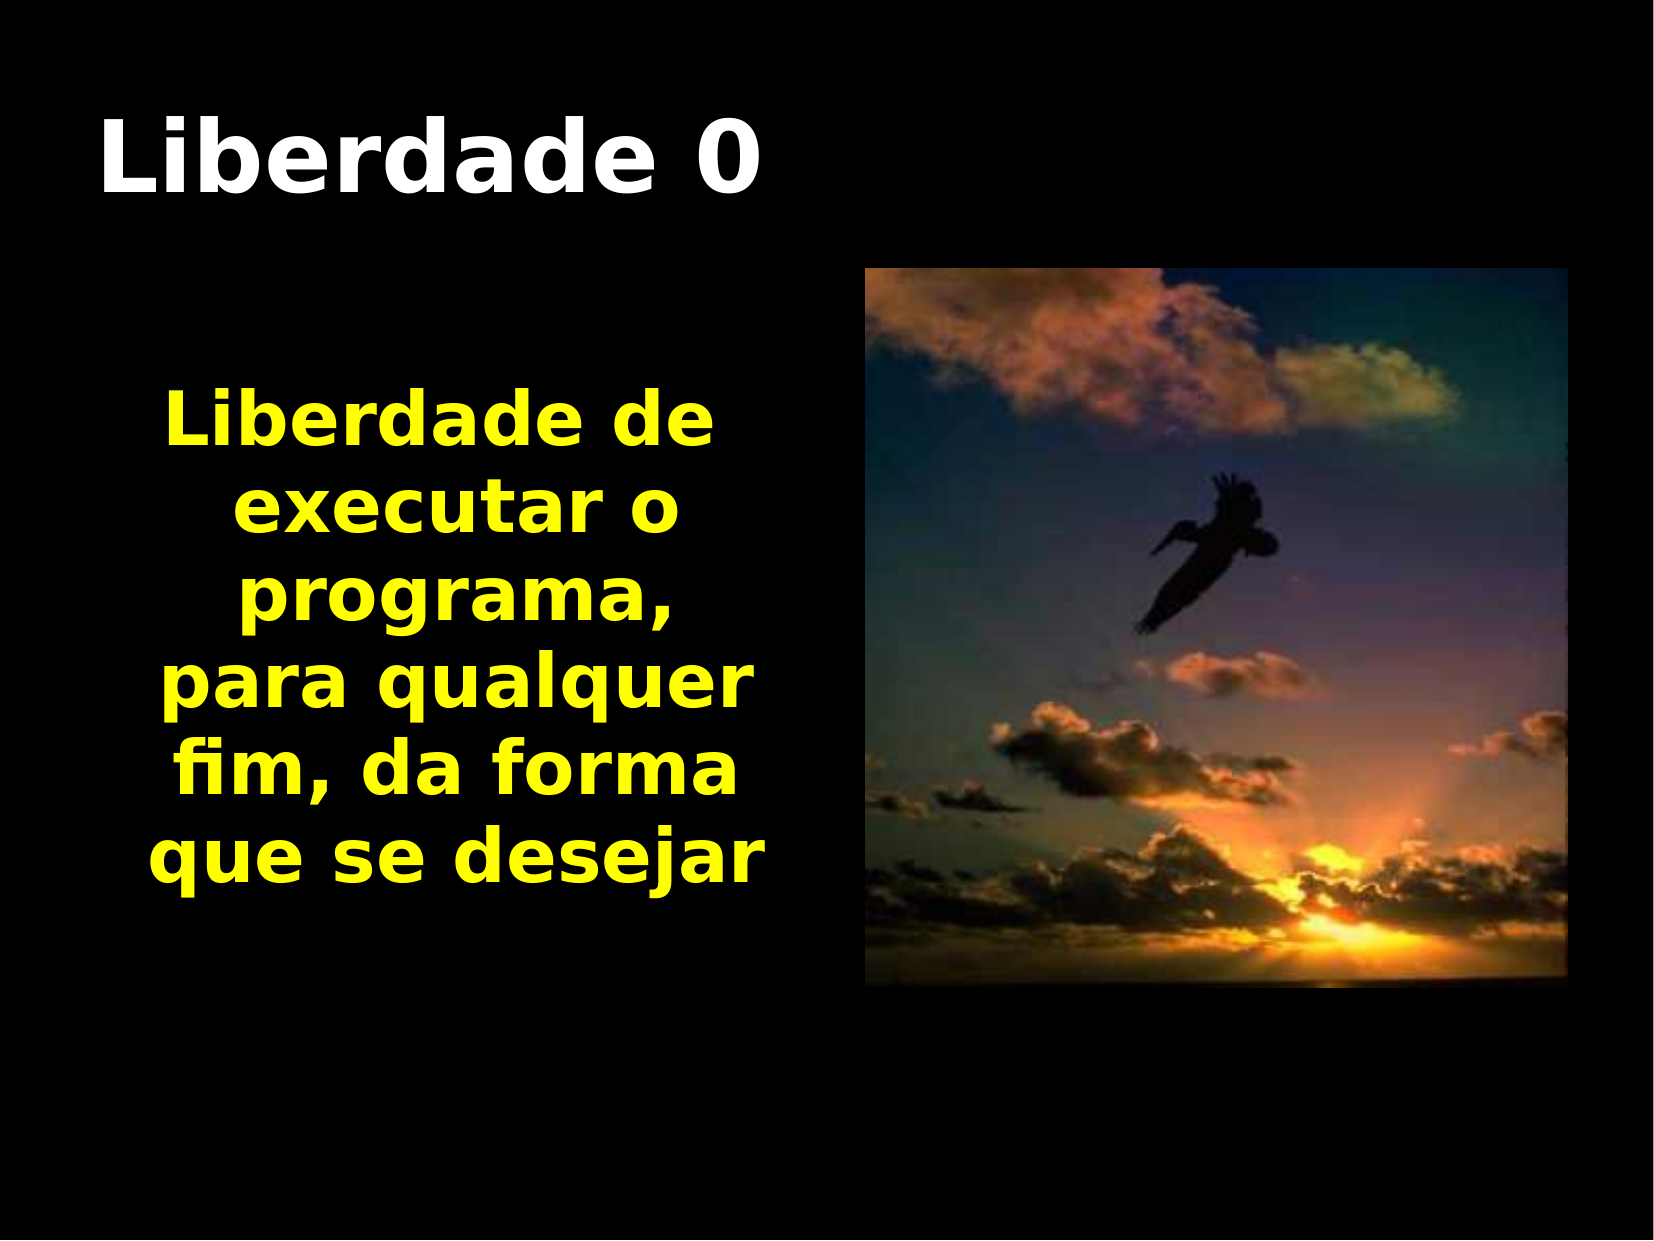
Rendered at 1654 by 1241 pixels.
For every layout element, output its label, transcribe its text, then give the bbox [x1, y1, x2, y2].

text_box Liberdade 0 [44, 28, 779, 288]
text_box Liberdade de executar o programa, para qualquer fim, da forma que se desejar [75, 331, 768, 945]
picture [865, 268, 1568, 988]
